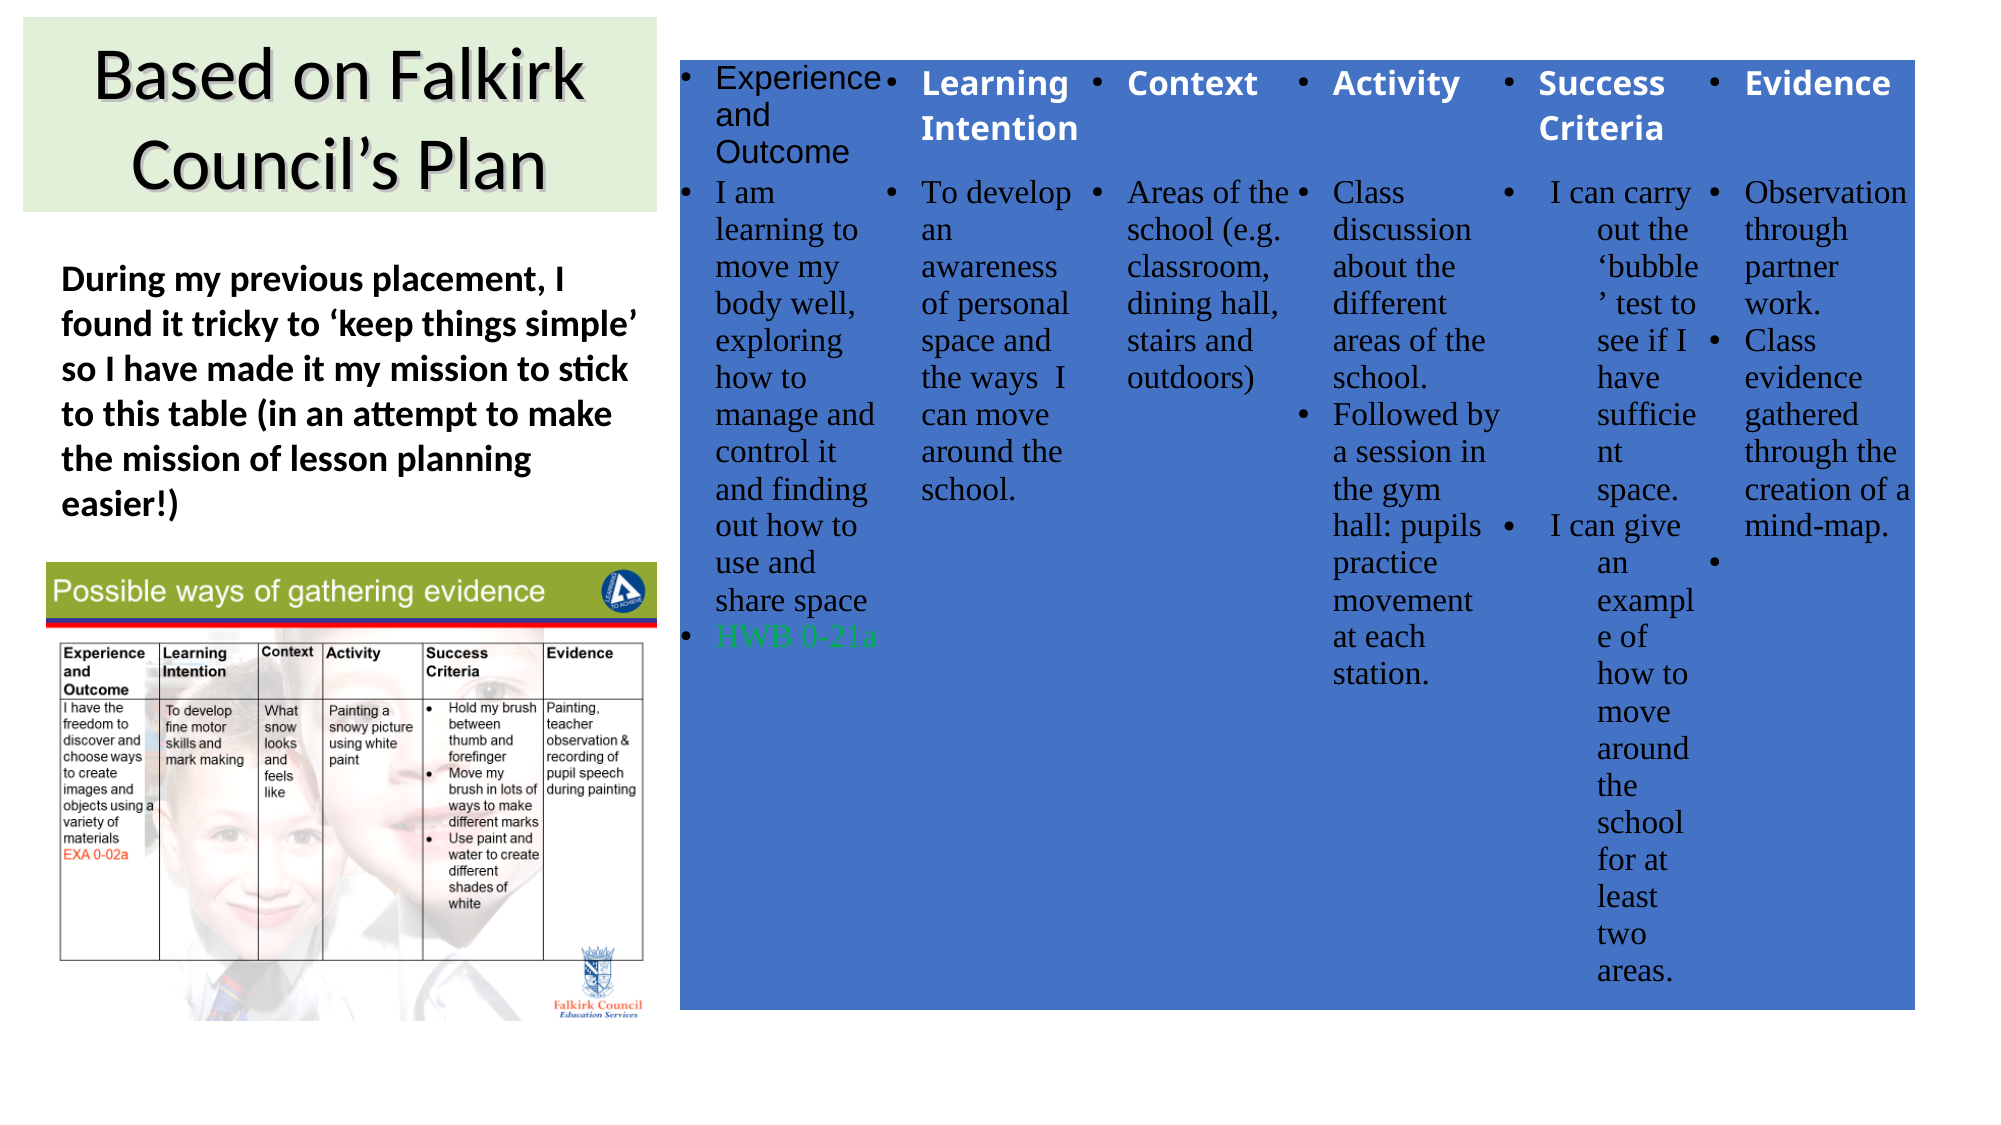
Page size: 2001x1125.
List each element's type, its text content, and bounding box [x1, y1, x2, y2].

table_header Context [1092, 60, 1297, 174]
text_box Based on Falkirk Council’s Plan [23, 17, 657, 212]
text_box During my previous placement, I found it tricky to ‘keep things simple’ so I have made it my mission to stick to this table (in an attempt to make the mission of lesson planning easier!) [46, 246, 657, 535]
table_cell Areas of the school (e.g. classroom, dining hall, stairs and outdoors) [1092, 174, 1297, 1010]
table_header Evidence [1709, 60, 1915, 174]
table_cell Observation through partner work. Class evidence gathered through the creation of a mind-map. [1709, 174, 1915, 1010]
table_cell I can carry out the ‘bubble’ test to see if I have sufficient space. I can give an example of how to move around the school for at least two areas. [1503, 174, 1709, 1010]
table_header Learning Intention [886, 60, 1092, 174]
table_header Success Criteria [1503, 60, 1709, 174]
table_header Activity [1297, 60, 1503, 174]
table_cell I am learning to move my body well, exploring how to manage and control it and finding out how to use and share space HWB 0-21a [680, 174, 886, 1010]
table_cell Class discussion about the different areas of the school. Followed by a session in the gym hall: pupils practice movement at each station. [1297, 174, 1503, 1010]
picture [46, 562, 657, 1021]
table_header Experience and Outcome [680, 60, 886, 174]
table_cell To develop an awareness of personal space and the ways I can move around the school. [886, 174, 1092, 1010]
